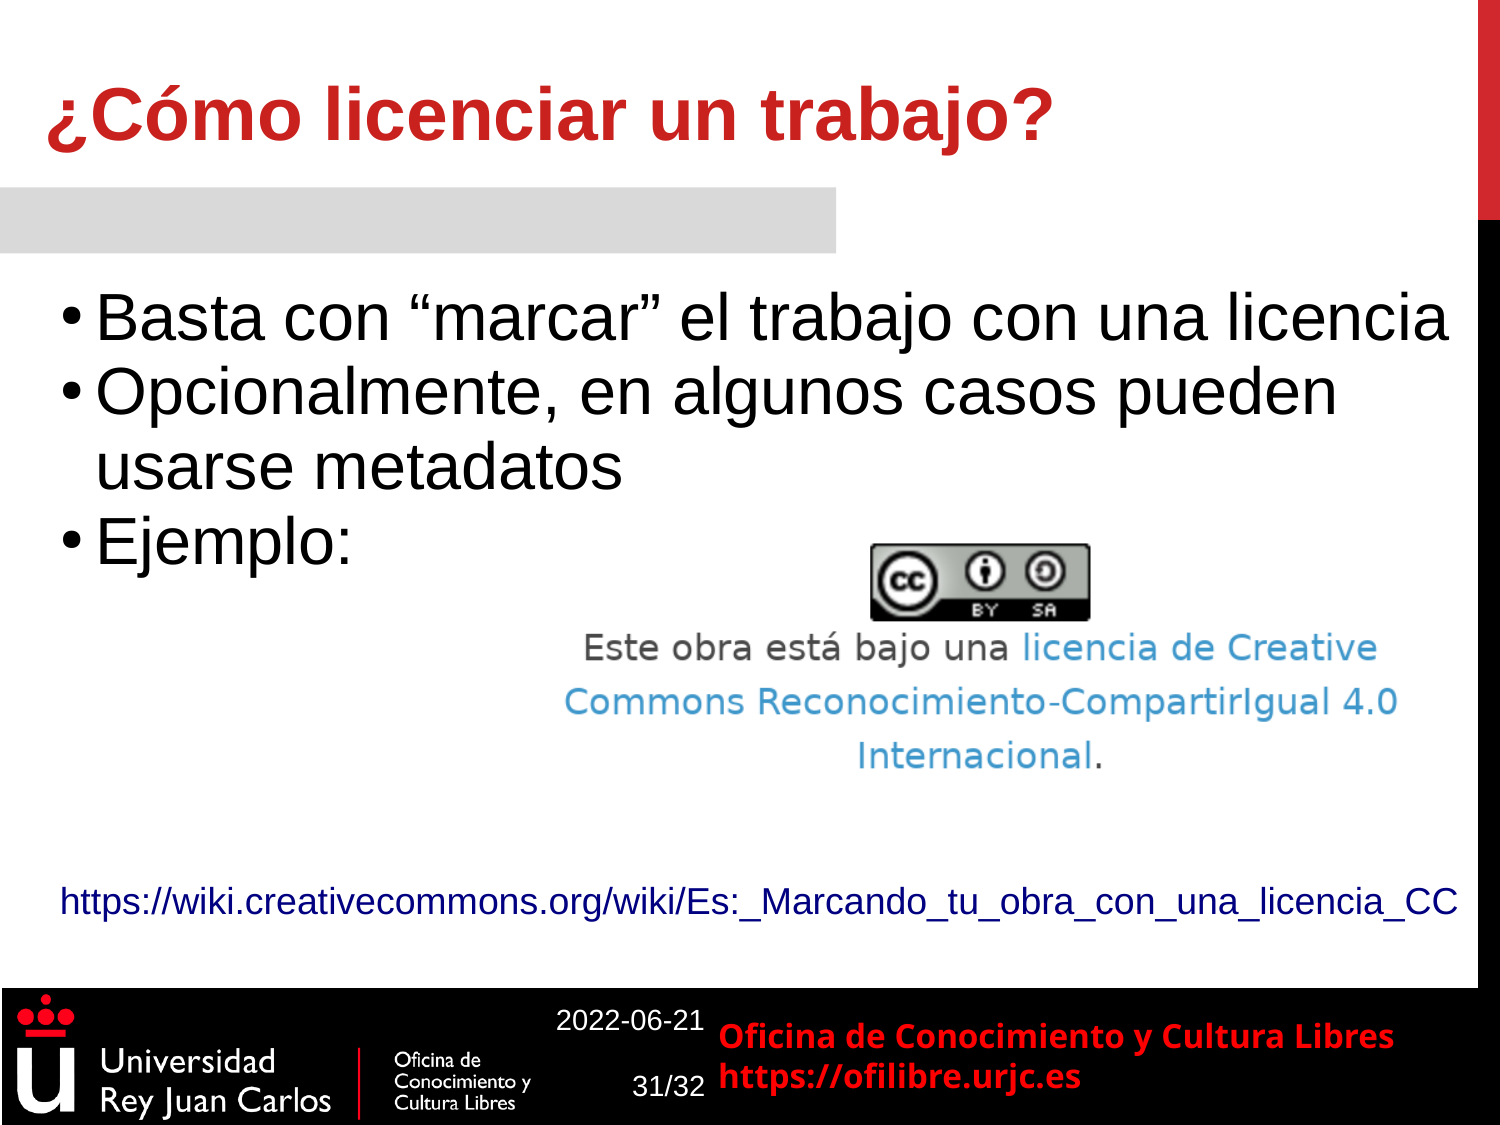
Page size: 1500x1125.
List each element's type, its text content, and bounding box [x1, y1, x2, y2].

picture [17, 994, 531, 1120]
text_box ¿Cómo licenciar un trabajo? [30, 64, 1306, 248]
text_box https://wiki.creativecommons.org/wiki/Es:_Marcando_tu_obra_con_una_licencia_CC [45, 873, 1474, 931]
title [75, 7, 1425, 196]
text_box Basta con “marcar” el trabajo con una licencia Opcionalmente, en algunos casos pueden usarse metadatos Ejemplo: [45, 272, 1486, 587]
picture [560, 531, 1406, 781]
